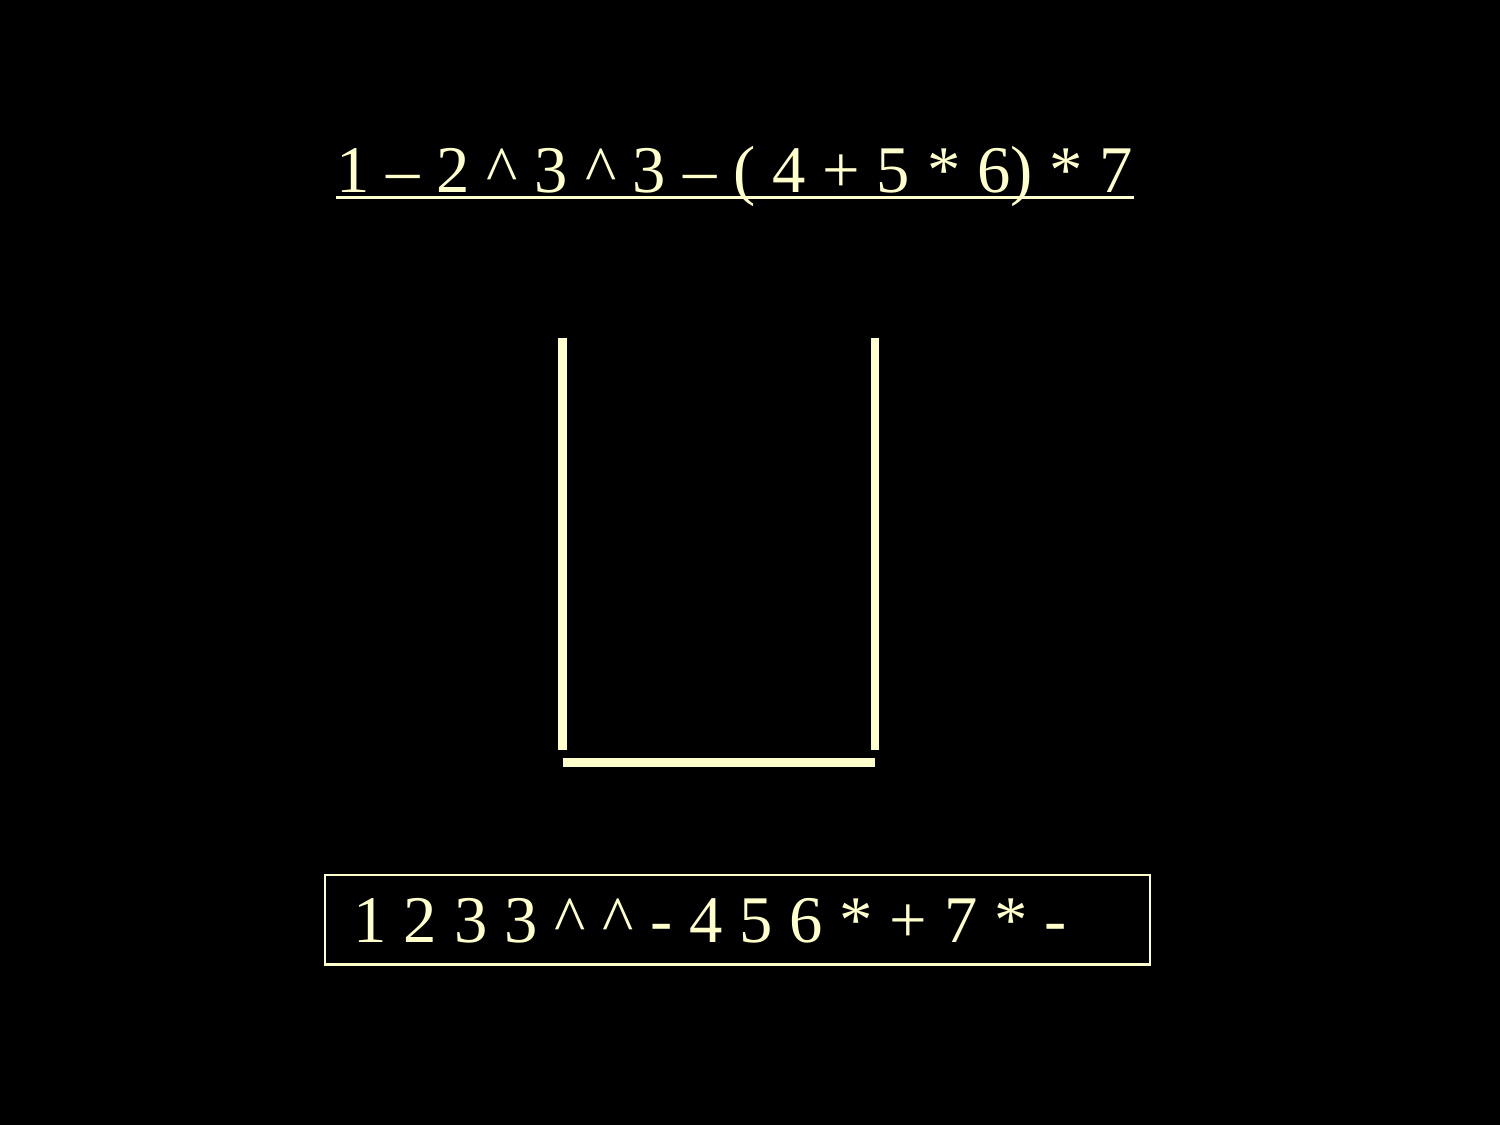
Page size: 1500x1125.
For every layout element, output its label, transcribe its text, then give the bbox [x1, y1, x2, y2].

text_box 1 – 2 ^ 3 ^ 3 – ( 4 + 5 * 6) * 7 [321, 124, 1313, 215]
text_box 1 2 3 3 ^ ^ - 4 5 6 * + 7 * - [325, 874, 1150, 965]
